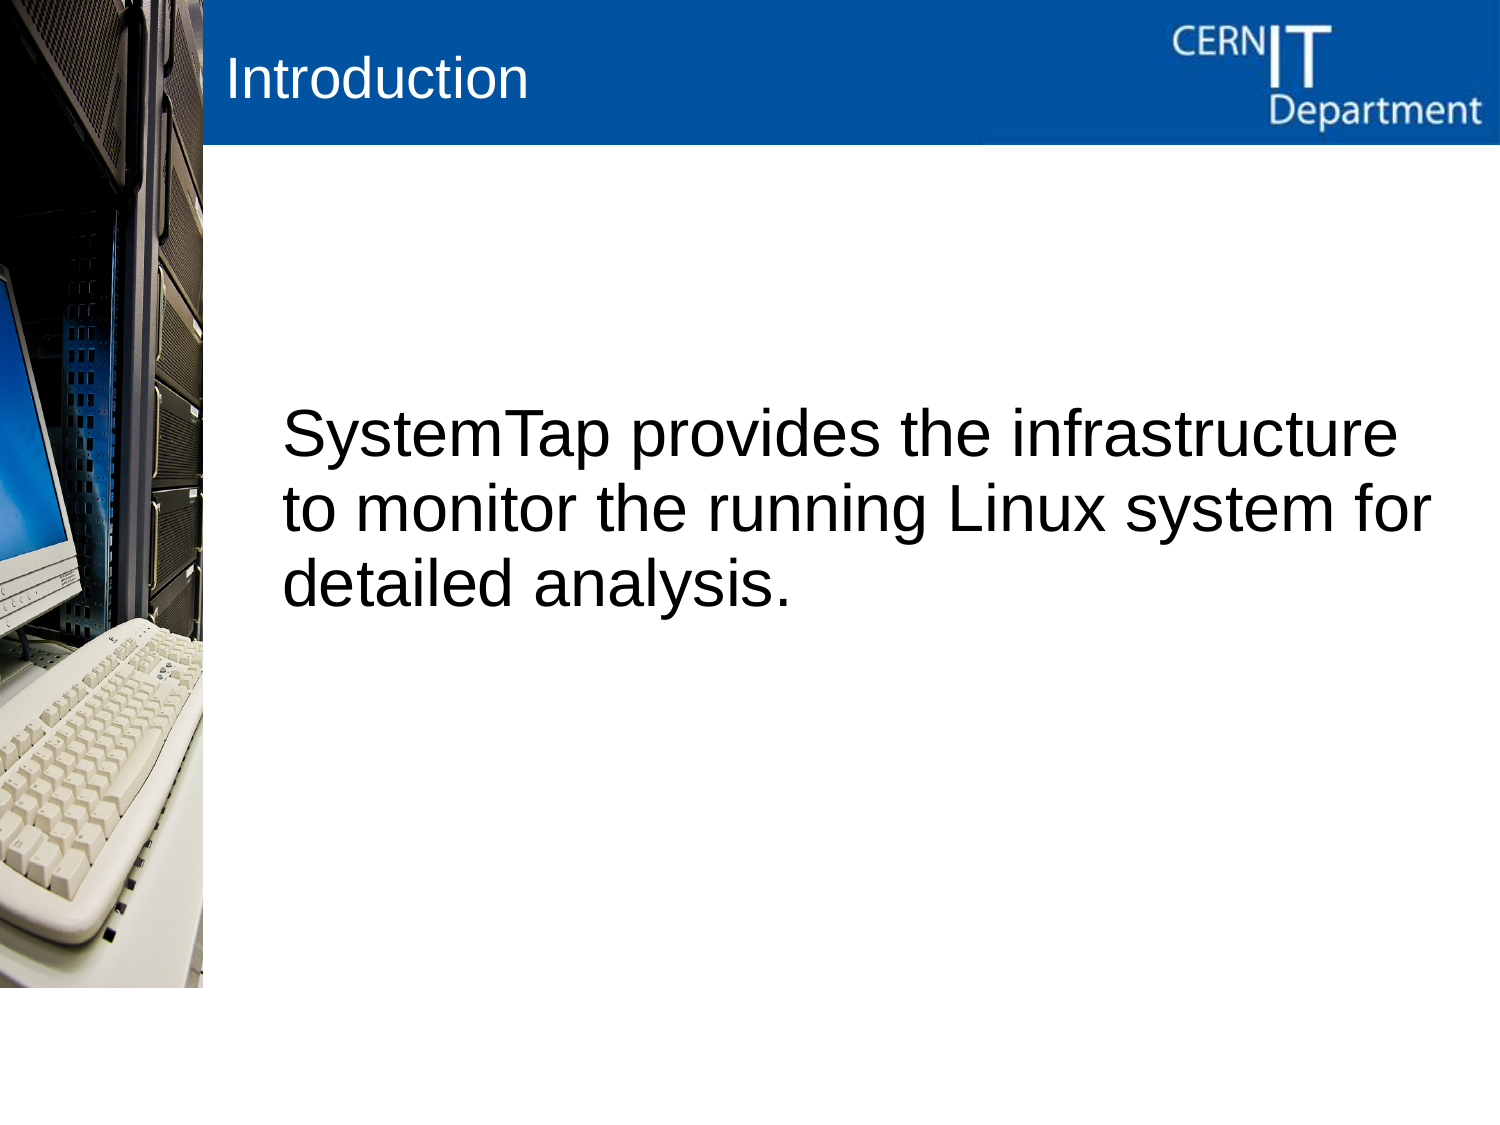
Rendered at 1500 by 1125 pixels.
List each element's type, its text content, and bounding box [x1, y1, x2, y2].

list SystemTap provides the infrastructure to monitor the running Linux system for detailed analysis. [211, 187, 1449, 976]
picture [0, 0, 1500, 988]
title Introduction [225, 44, 1088, 113]
